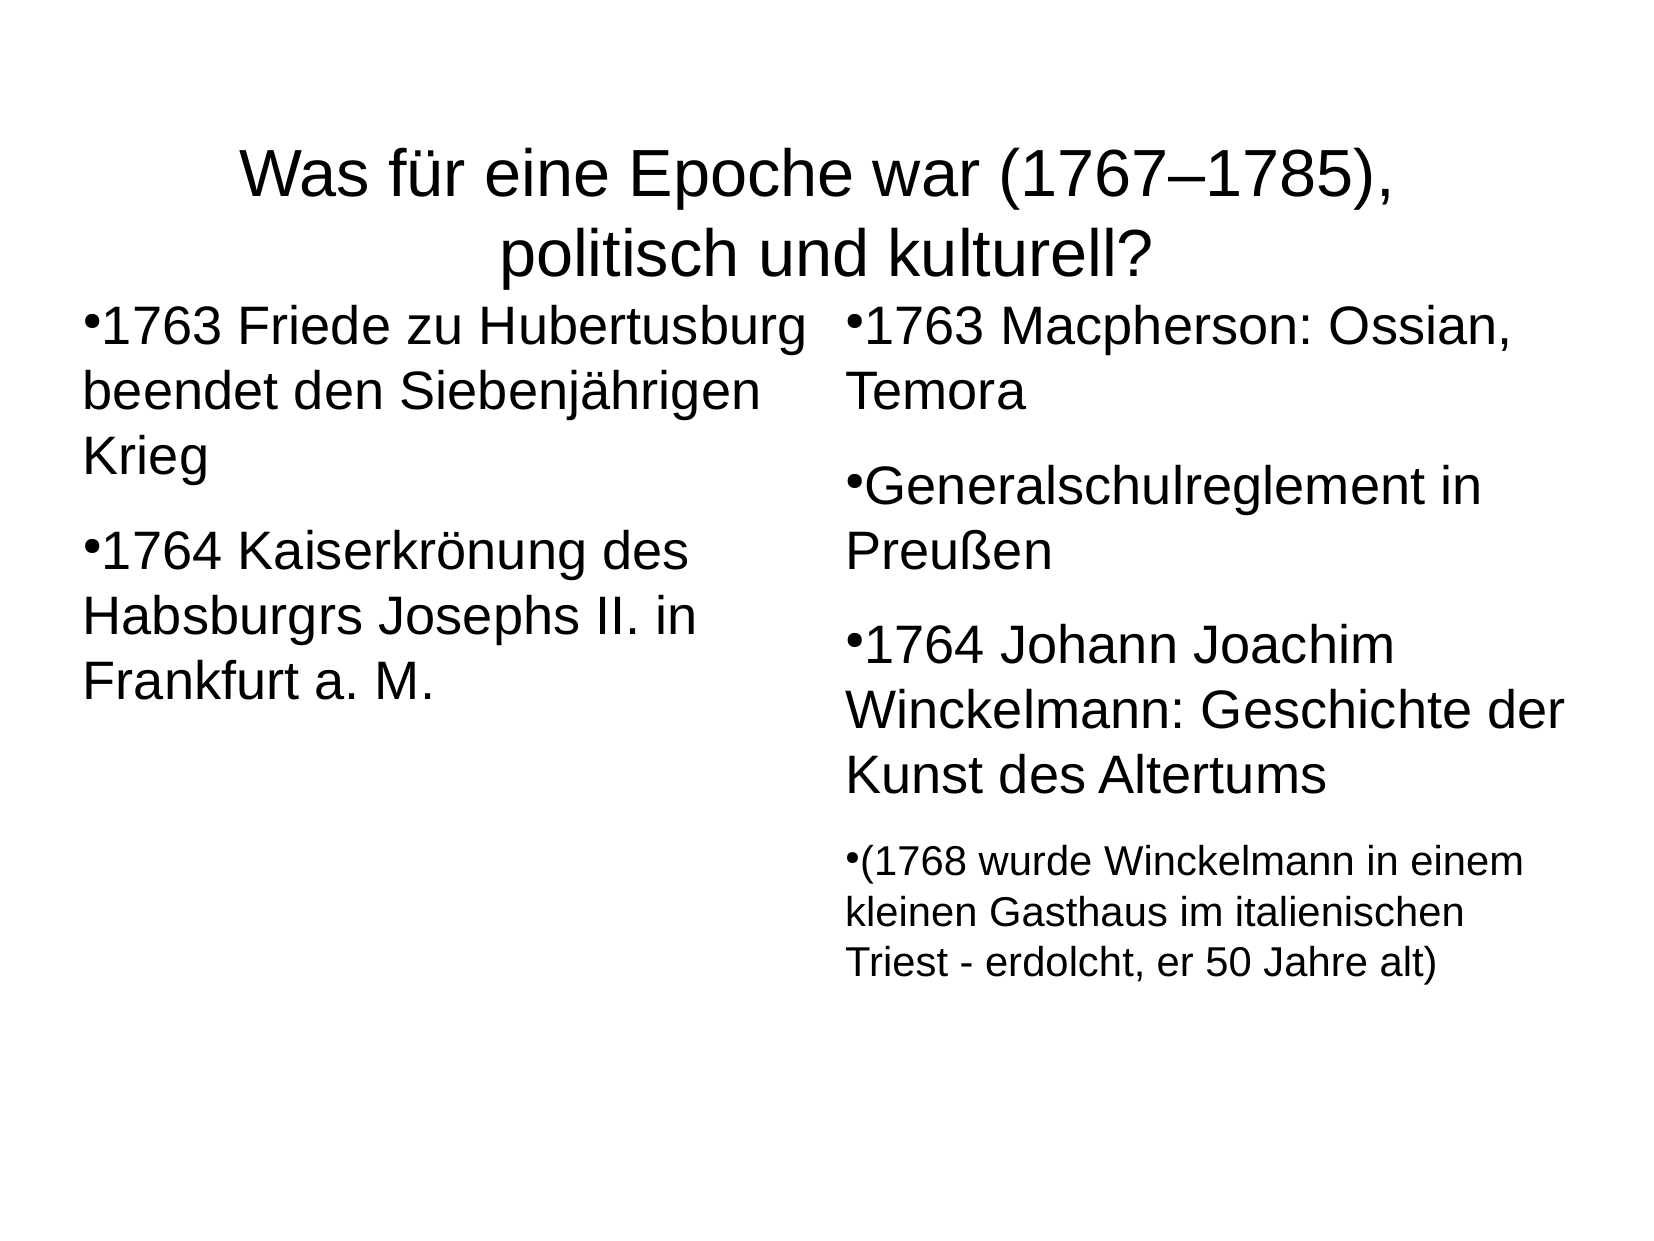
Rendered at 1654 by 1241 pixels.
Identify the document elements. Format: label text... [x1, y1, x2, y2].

title Was für eine Epoche war (1767–1785), politisch und kulturell? [82, 49, 1571, 257]
list 1763 Macpherson: Ossian, Temora Generalschulreglement in Preußen 1764 Johann Joachim Winckelmann: Geschichte der Kunst des Altertums (1768 wurde Winckelmann in einem kleinen Gasthaus im italienischen Triest - erdolcht, er 50 Jahre alt) [845, 290, 1572, 1010]
list 1763 Friede zu Hubertusburg beendet den Siebenjährigen Krieg 1764 Kaiserkrönung des Habsburgrs Josephs II. in Frankfurt a. M. [82, 290, 809, 1010]
